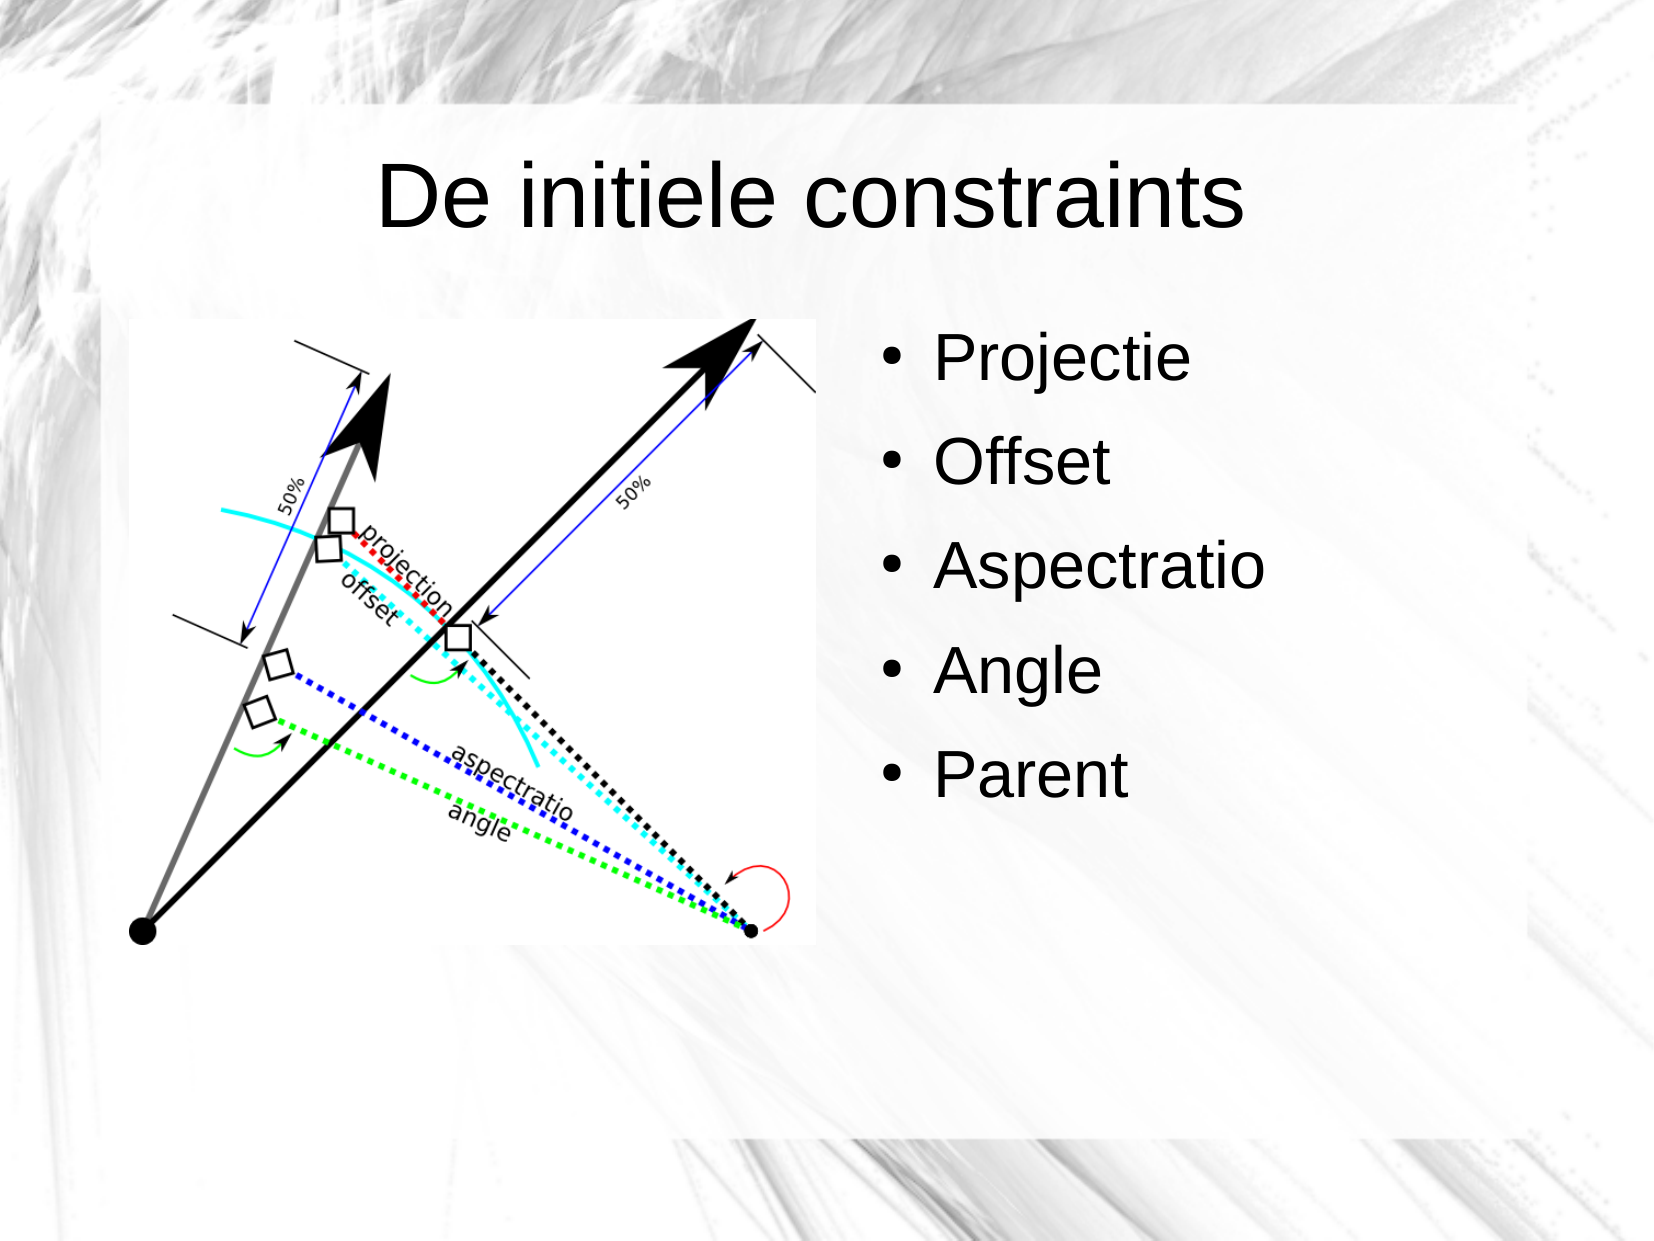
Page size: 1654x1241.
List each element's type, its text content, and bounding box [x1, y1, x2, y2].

list Projectie Offset Aspectratio Angle Parent [862, 319, 1572, 931]
picture [0, 0, 1654, 1241]
title De initiele constraints [118, 112, 1506, 281]
